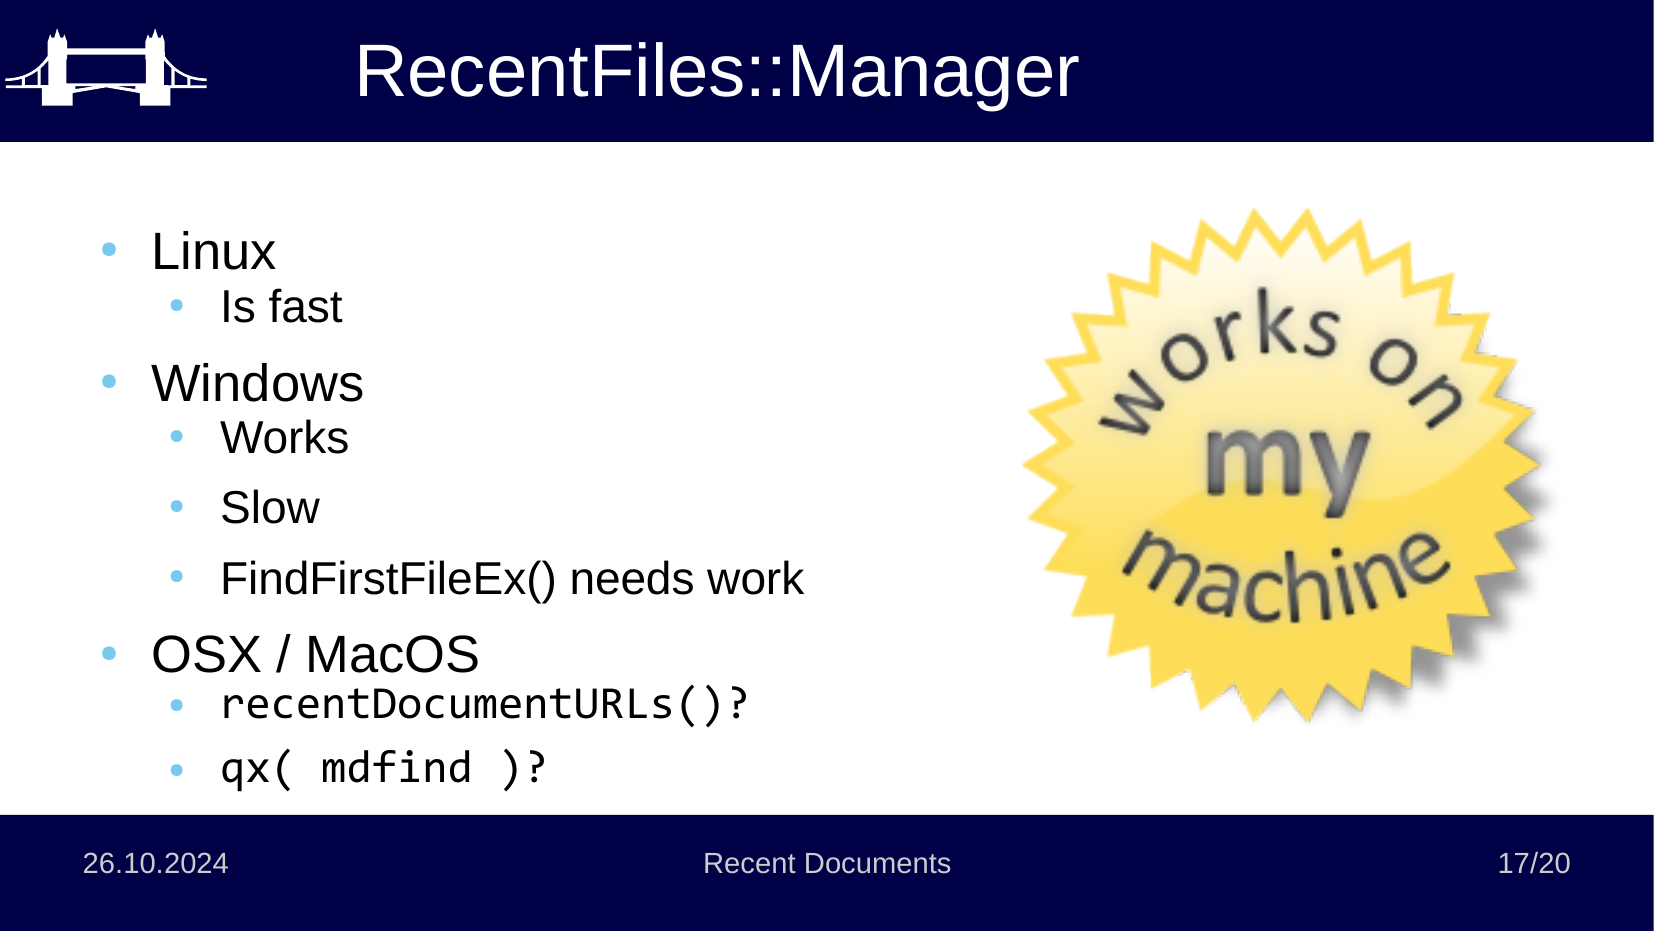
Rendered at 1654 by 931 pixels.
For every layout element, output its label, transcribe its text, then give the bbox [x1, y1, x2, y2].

title RecentFiles::Manager [354, 5, 1654, 136]
list Linux Is fast Windows Works Slow FindFirstFileEx() needs work OSX / MacOS recentDocumentURLs()? qx( mdfind )? [82, 141, 809, 815]
picture [1022, 208, 1572, 739]
